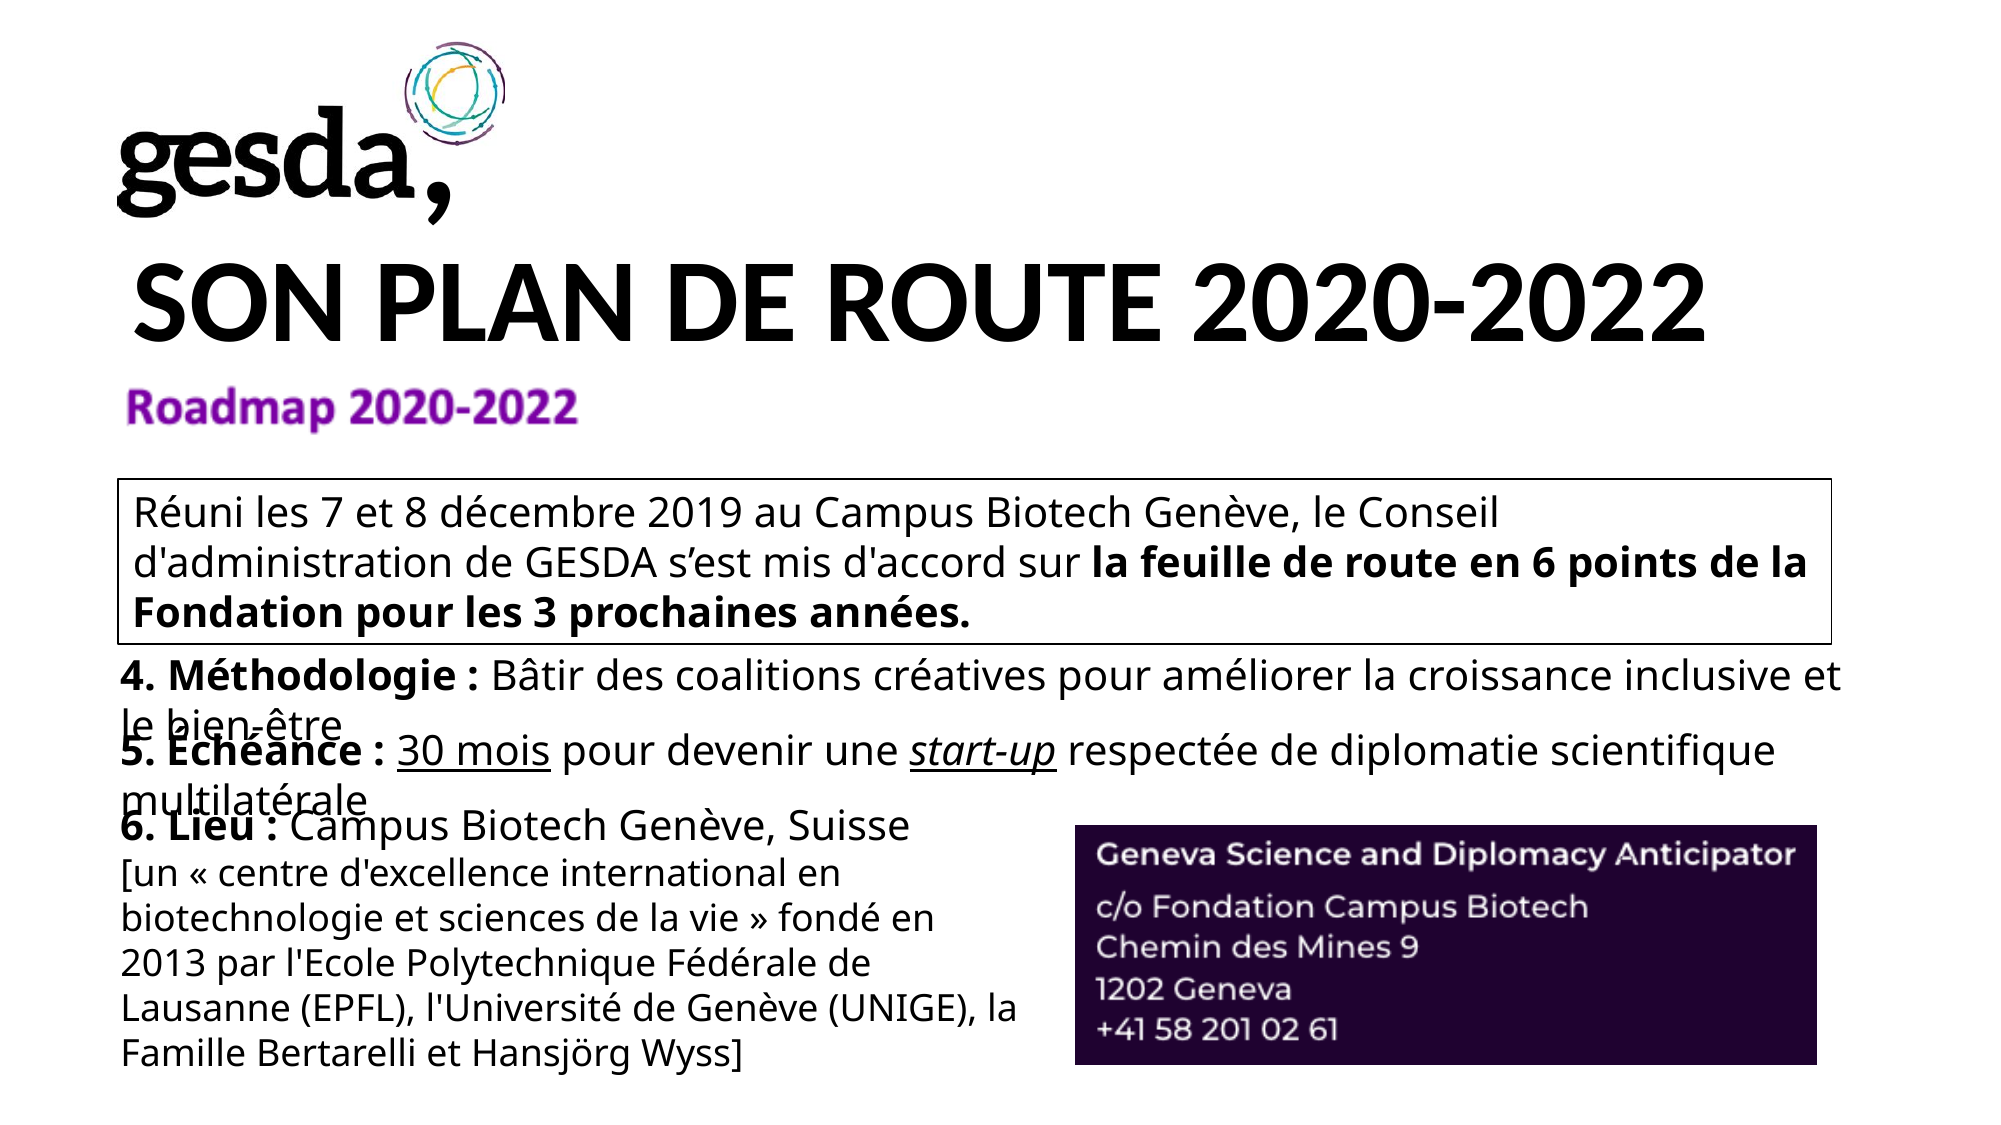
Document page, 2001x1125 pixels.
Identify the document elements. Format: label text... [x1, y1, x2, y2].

picture [117, 28, 505, 60]
text_box 5. Échéance : 30 mois pour devenir une start-up respectée de diplomatie scientifique multilatérale [105, 716, 1817, 832]
picture [1075, 825, 1817, 1065]
text_box 4. Méthodologie : Bâtir des coalitions créatives pour améliorer la croissance inclusive et le bien-être [105, 641, 1895, 757]
text_box 6. Lieu : Campus Biotech Genève, Suisse [un « centre d'excellence international en biotechnologie et sciences de la vie » fondé en 2013 par l'Ecole Polytechnique Fédérale de Lausanne (EPFL), l'Université de Genève (UNIGE), la Famille Bertarelli et Hansjörg Wyss] [105, 791, 1040, 1082]
picture [117, 359, 606, 454]
text_box , SON PLAN DE ROUTE 2020-2022 [117, 60, 1883, 375]
text_box Réuni les 7 et 8 décembre 2019 au Campus Biotech Genève, le Conseil d'administration de GESDA s’est mis d'accord sur la feuille de route en 6 points de la Fondation pour les 3 prochaines années. [117, 478, 1832, 641]
